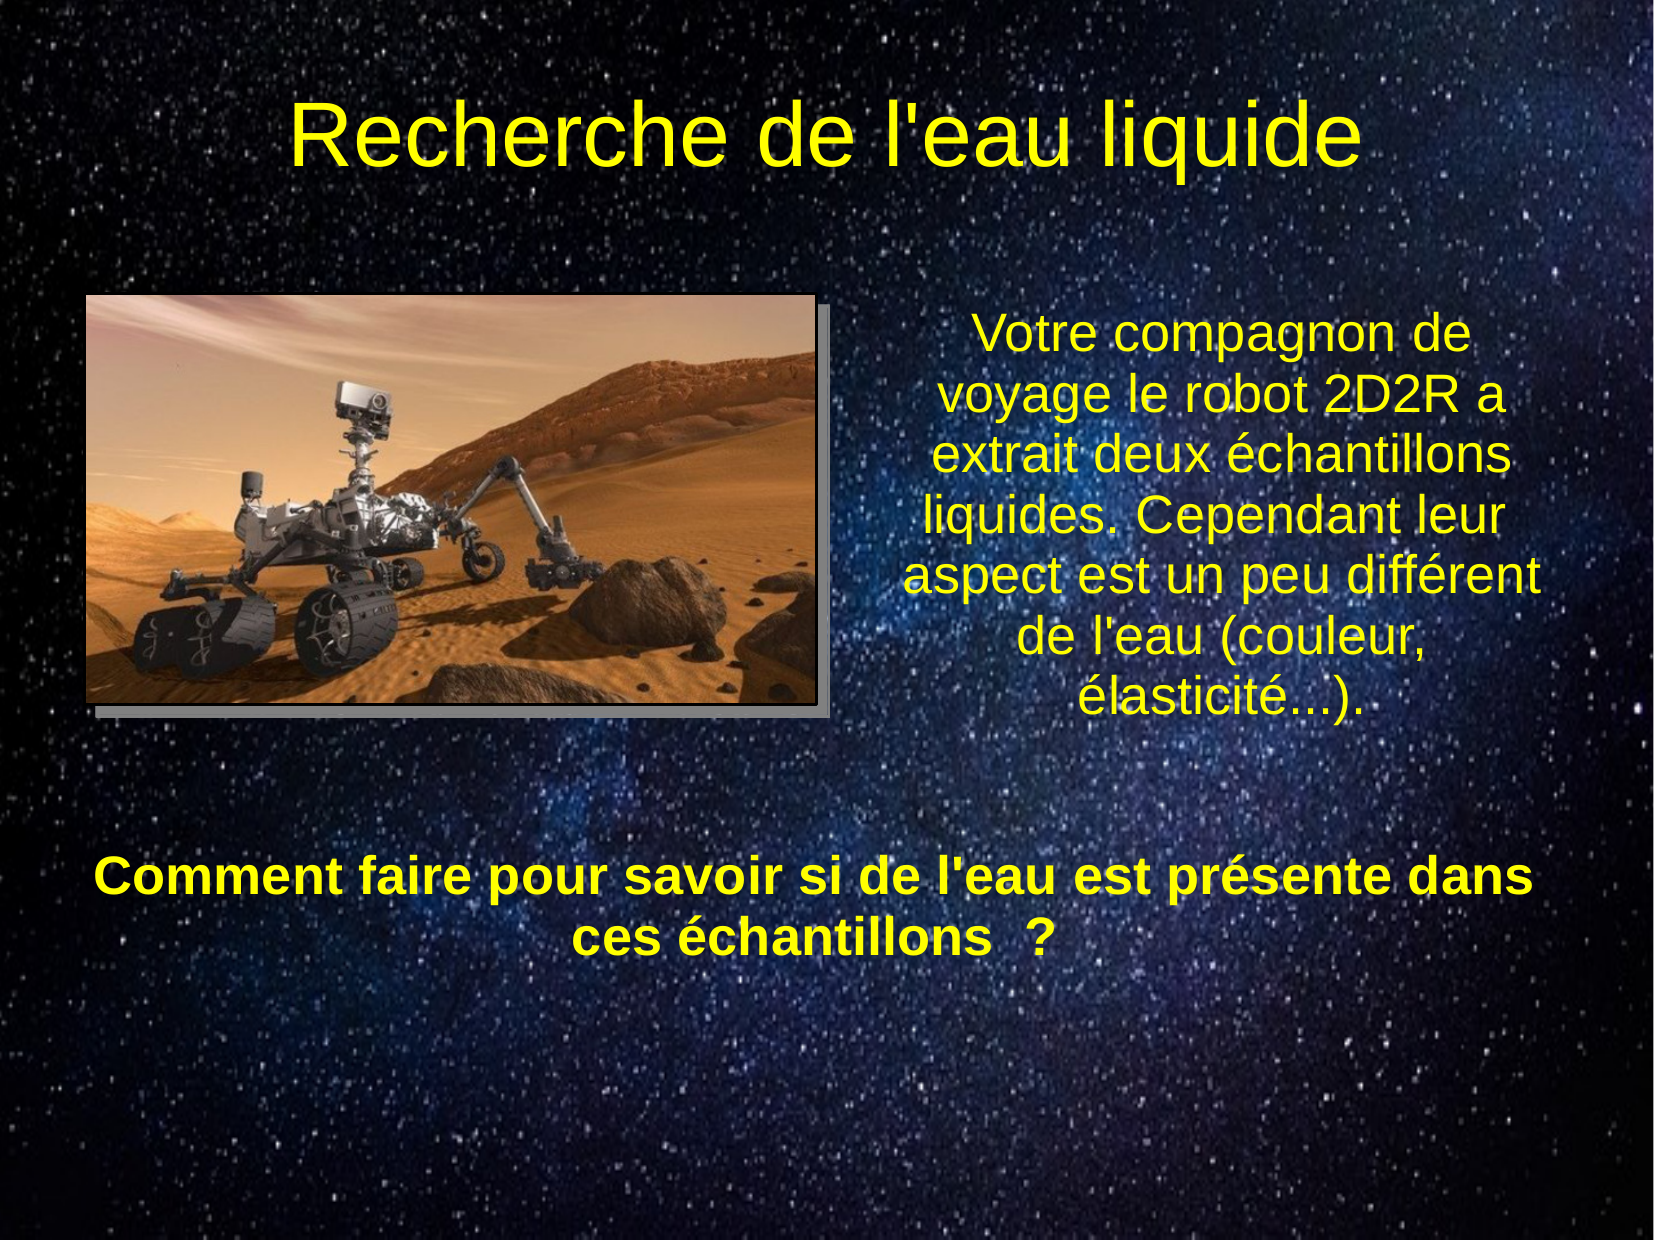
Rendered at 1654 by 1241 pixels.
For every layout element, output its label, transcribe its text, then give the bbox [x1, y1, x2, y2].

picture [0, 0, 1654, 1241]
text_box Votre compagnon de voyage le robot 2D2R a extrait deux échantillons liquides. Cependant leur aspect est un peu différent de l'eau (couleur, élasticité...). [874, 295, 1571, 734]
title Recherche de l'eau liquide [82, 31, 1571, 239]
text_box Comment faire pour savoir si de l'eau est présente dans ces échantillons ? [70, 838, 1560, 978]
